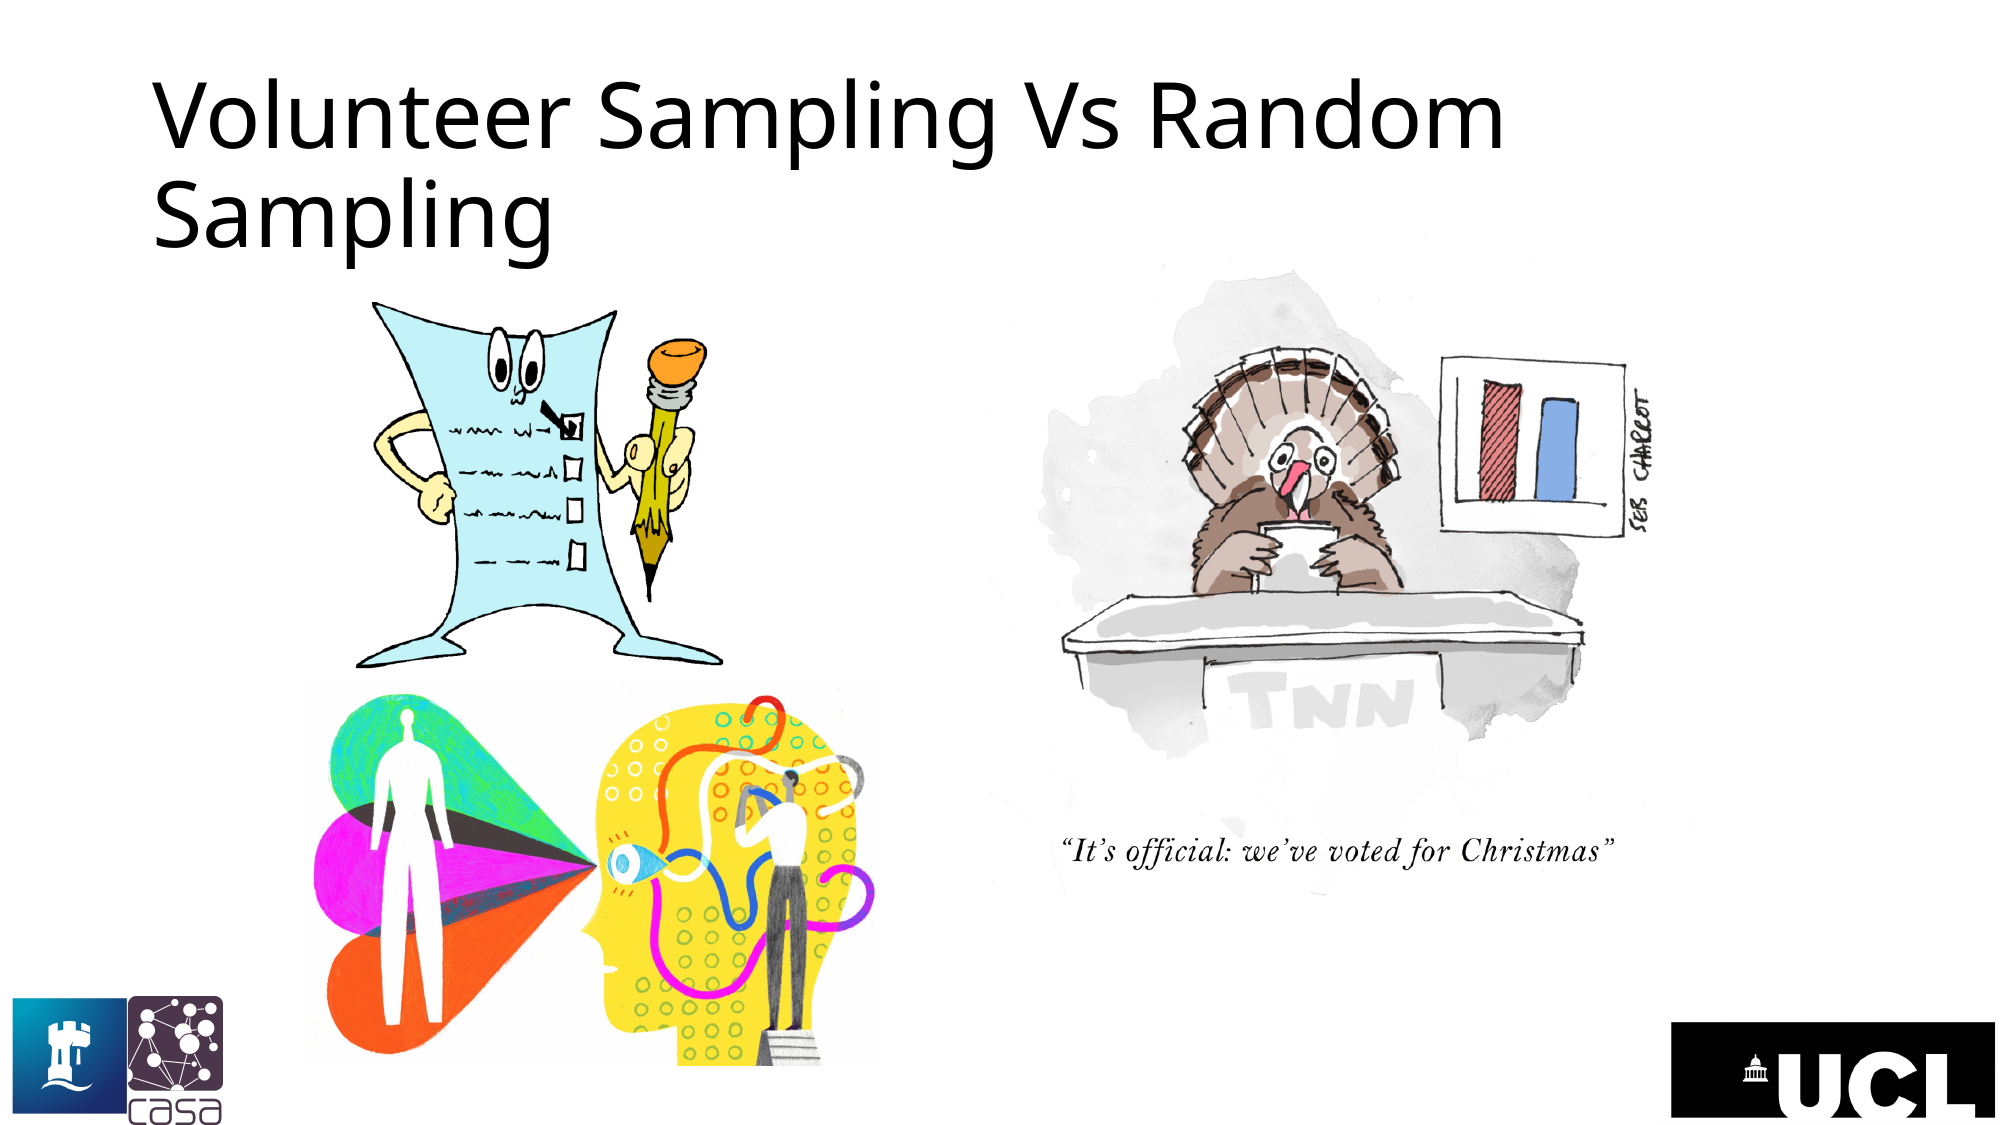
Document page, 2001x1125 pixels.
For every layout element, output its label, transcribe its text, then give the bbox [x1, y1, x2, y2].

picture [304, 681, 881, 1066]
title Volunteer Sampling Vs Random Sampling [137, 59, 1863, 278]
picture [988, 208, 1696, 917]
picture [355, 302, 724, 669]
